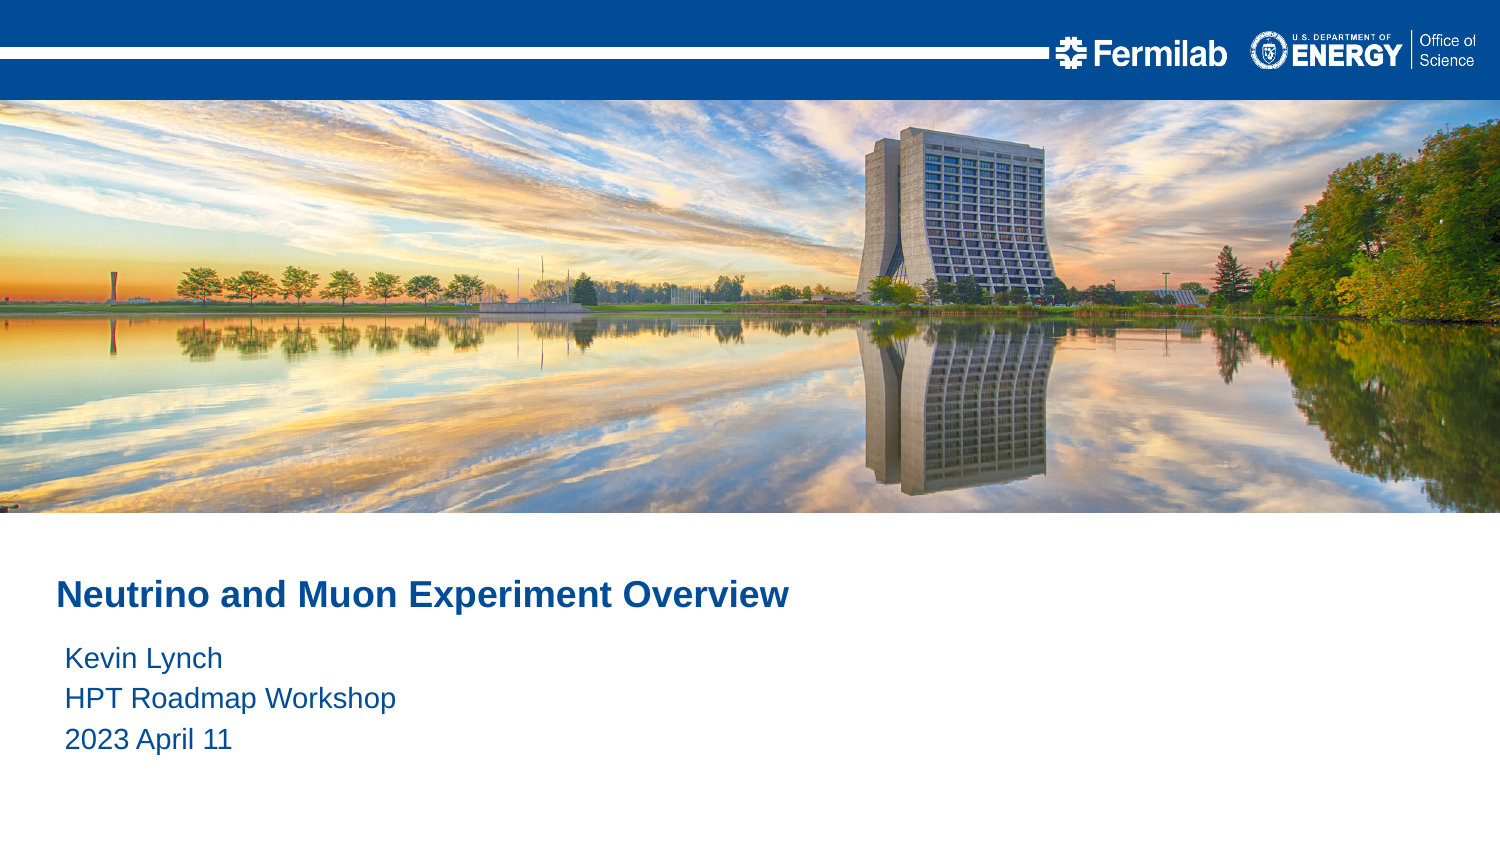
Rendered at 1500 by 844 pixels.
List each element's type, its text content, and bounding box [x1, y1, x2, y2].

list Kevin Lynch HPT Roadmap Workshop 2023 April 11 [64, 631, 1459, 785]
list Neutrino and Muon Experiment Overview [56, 531, 1451, 655]
picture [0, 100, 1500, 513]
